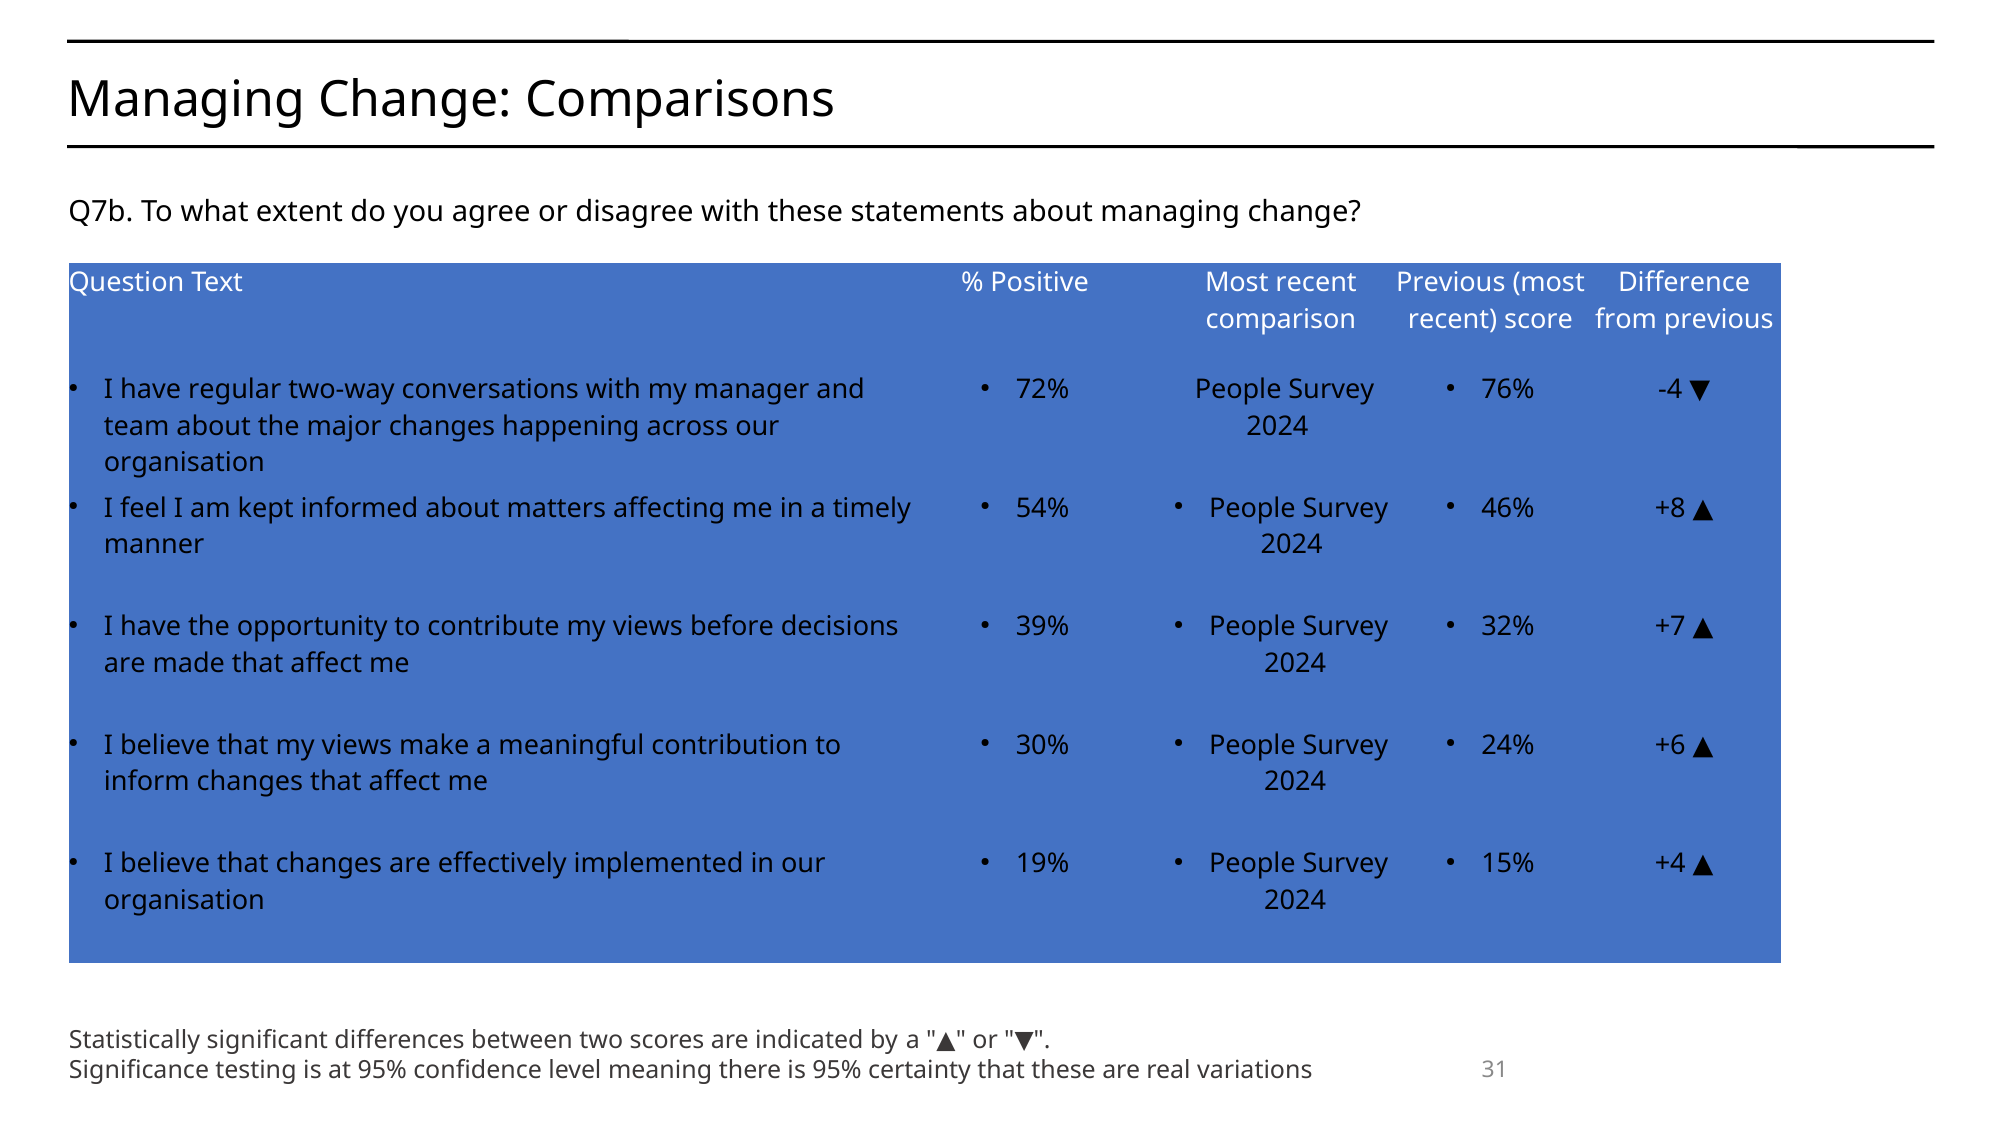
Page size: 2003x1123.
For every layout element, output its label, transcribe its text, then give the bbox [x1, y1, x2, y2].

table_cell 15% [1393, 844, 1587, 963]
table_cell +4 ▲ [1587, 844, 1781, 963]
table_cell +8 ▲ [1587, 488, 1781, 607]
table_cell 19% [928, 844, 1122, 963]
table_cell People Survey 2024 [1168, 607, 1393, 725]
table_cell 46% [1393, 488, 1587, 607]
table_cell [1122, 607, 1168, 725]
table_cell I have the opportunity to contribute my views before decisions are made that affect me [69, 607, 928, 725]
table_cell 39% [928, 607, 1122, 725]
text_box Managing Change: Comparisons [67, 48, 1936, 136]
text_box 31 [1466, 1039, 1934, 1100]
table_cell I have regular two-way conversations with my manager and team about the major changes happening across our organisation [69, 370, 928, 488]
table_cell [1122, 488, 1168, 607]
table_cell 30% [928, 725, 1122, 844]
table_cell People Survey 2024 [1168, 844, 1393, 963]
table_cell I believe that my views make a meaningful contribution to inform changes that affect me [69, 725, 928, 844]
table_cell People Survey 2024 [1168, 488, 1393, 607]
table_cell 32% [1393, 607, 1587, 725]
text_box Q7b. To what extent do you agree or disagree with these statements about managing change? [68, 184, 1769, 227]
table_cell [1122, 844, 1168, 963]
table_header % Positive [928, 263, 1122, 370]
table_cell +6 ▲ [1587, 725, 1781, 844]
table_cell 76% [1393, 370, 1587, 488]
table_header Previous (most recent) score [1393, 263, 1587, 370]
table_cell -4 ▼ [1587, 370, 1781, 488]
text_box Statistically significant differences between two scores are indicated by a "▲" or "▼". Significance testing is at 95% confidence level meaning there is 95% certainty that these are real variations [54, 1015, 1400, 1092]
table_cell People Survey 2024 [1168, 370, 1393, 488]
table_cell [1122, 370, 1168, 488]
table_cell People Survey 2024 [1168, 725, 1393, 844]
table_cell I believe that changes are effectively implemented in our organisation [69, 844, 928, 963]
table_header Difference from previous [1587, 263, 1781, 370]
table_cell 54% [928, 488, 1122, 607]
table_header [1122, 263, 1168, 370]
table_header Question Text [69, 263, 928, 370]
table_cell I feel I am kept informed about matters affecting me in a timely manner [69, 488, 928, 607]
table_header Most recent comparison [1168, 263, 1393, 370]
table_cell 72% [928, 370, 1122, 488]
table_cell [1122, 725, 1168, 844]
table_cell +7 ▲ [1587, 607, 1781, 725]
table_cell 24% [1393, 725, 1587, 844]
